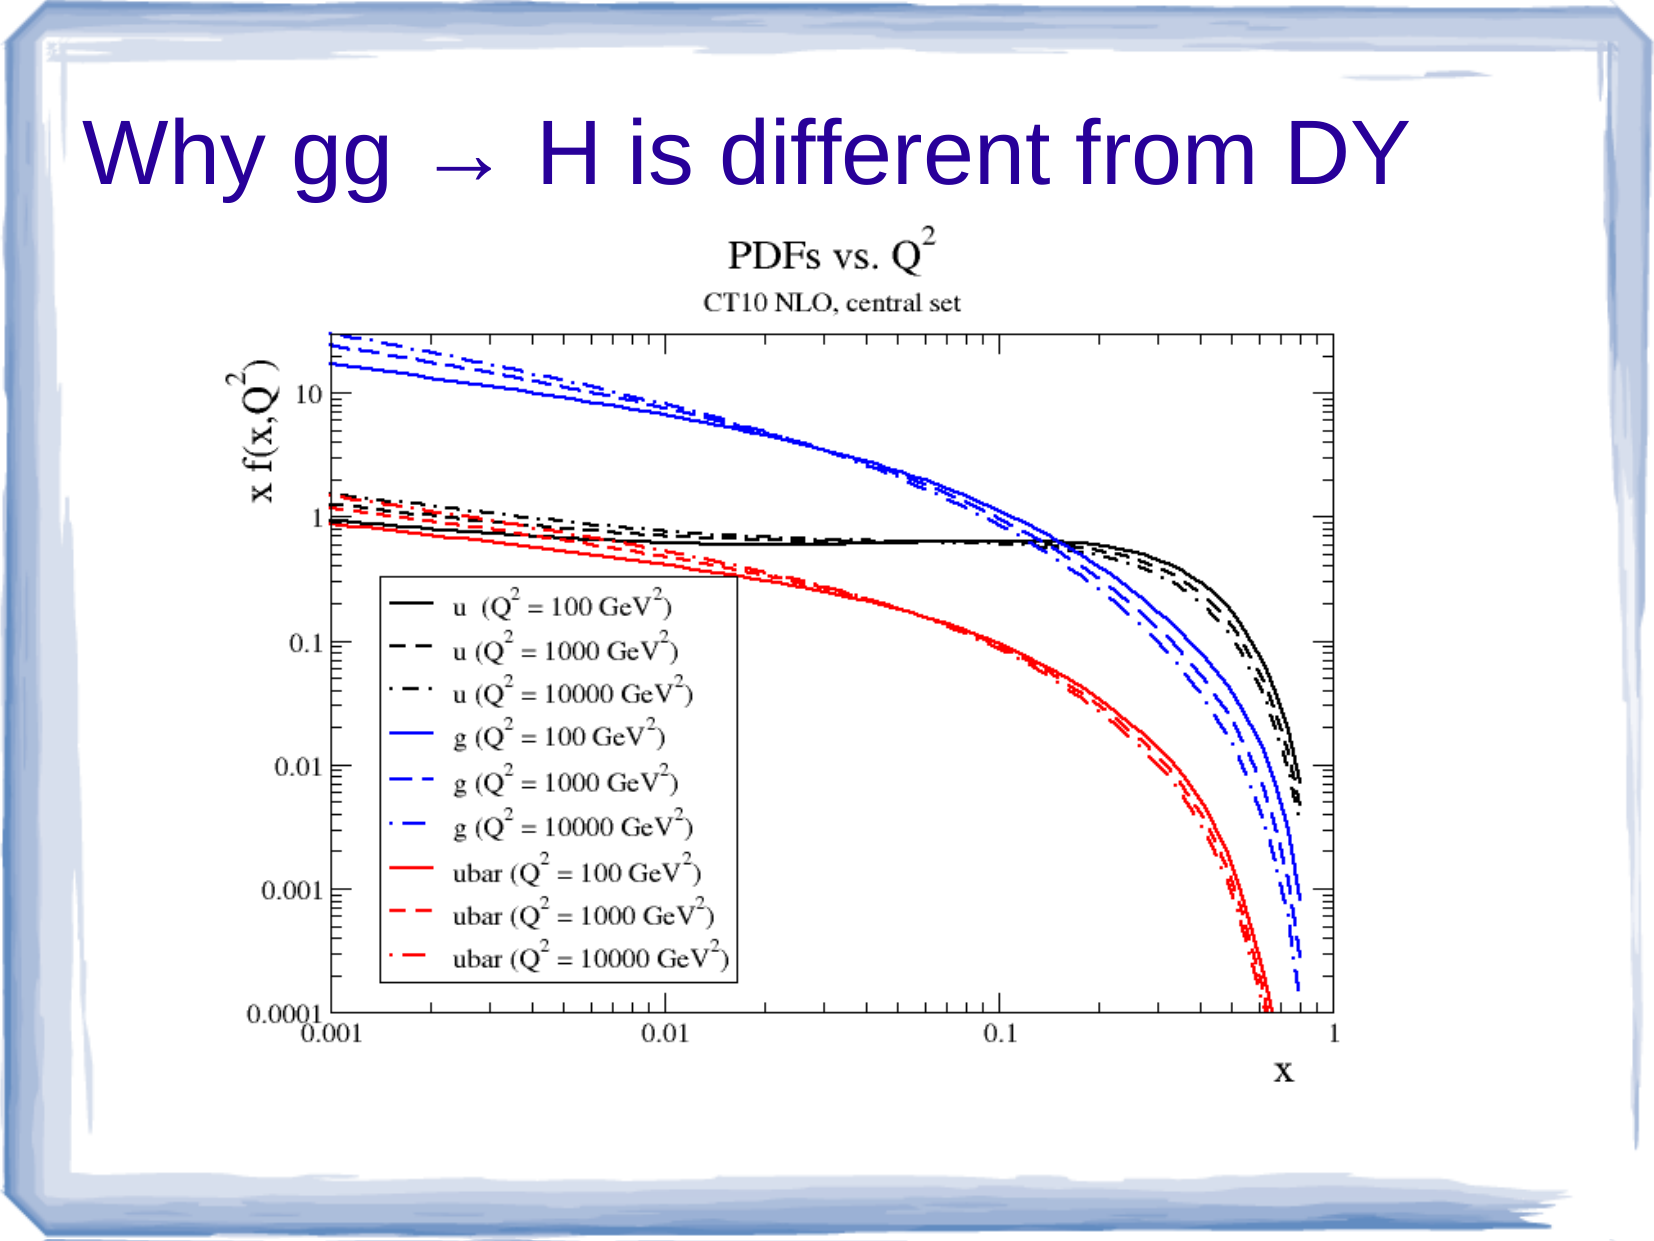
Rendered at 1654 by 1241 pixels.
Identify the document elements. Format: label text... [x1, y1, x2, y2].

title Why gg → H is different from DY [82, 49, 1571, 257]
picture [0, 0, 1654, 1241]
